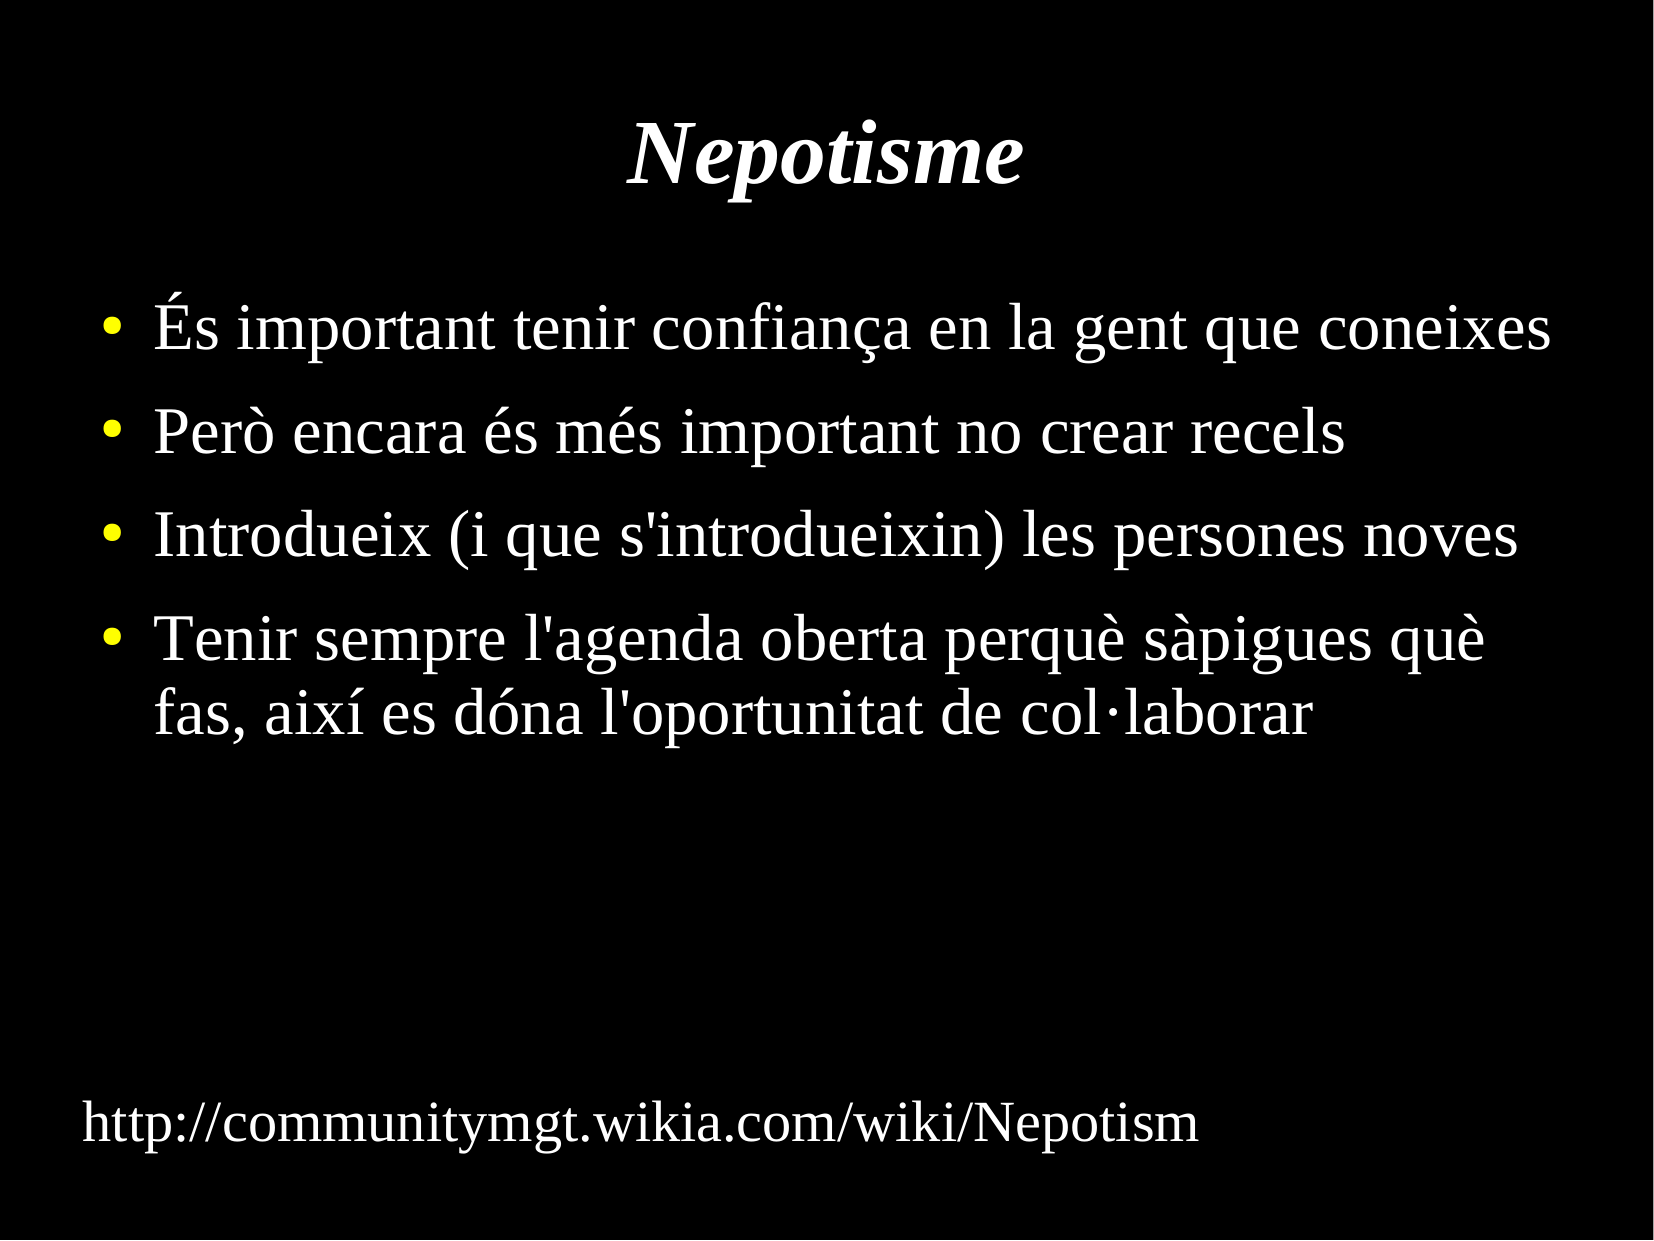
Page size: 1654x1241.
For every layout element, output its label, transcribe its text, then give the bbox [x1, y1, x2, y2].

title Nepotisme [82, 56, 1571, 250]
list És important tenir confiança en la gent que coneixes Però encara és més important no crear recels Introdueix (i que s'introdueixin) les persones noves Tenir sempre l'agenda oberta perquè sàpigues què fas, així es dóna l'oportunitat de col·laborar http://communitymgt.wikia.com/wiki/Nepotism [82, 290, 1571, 1154]
